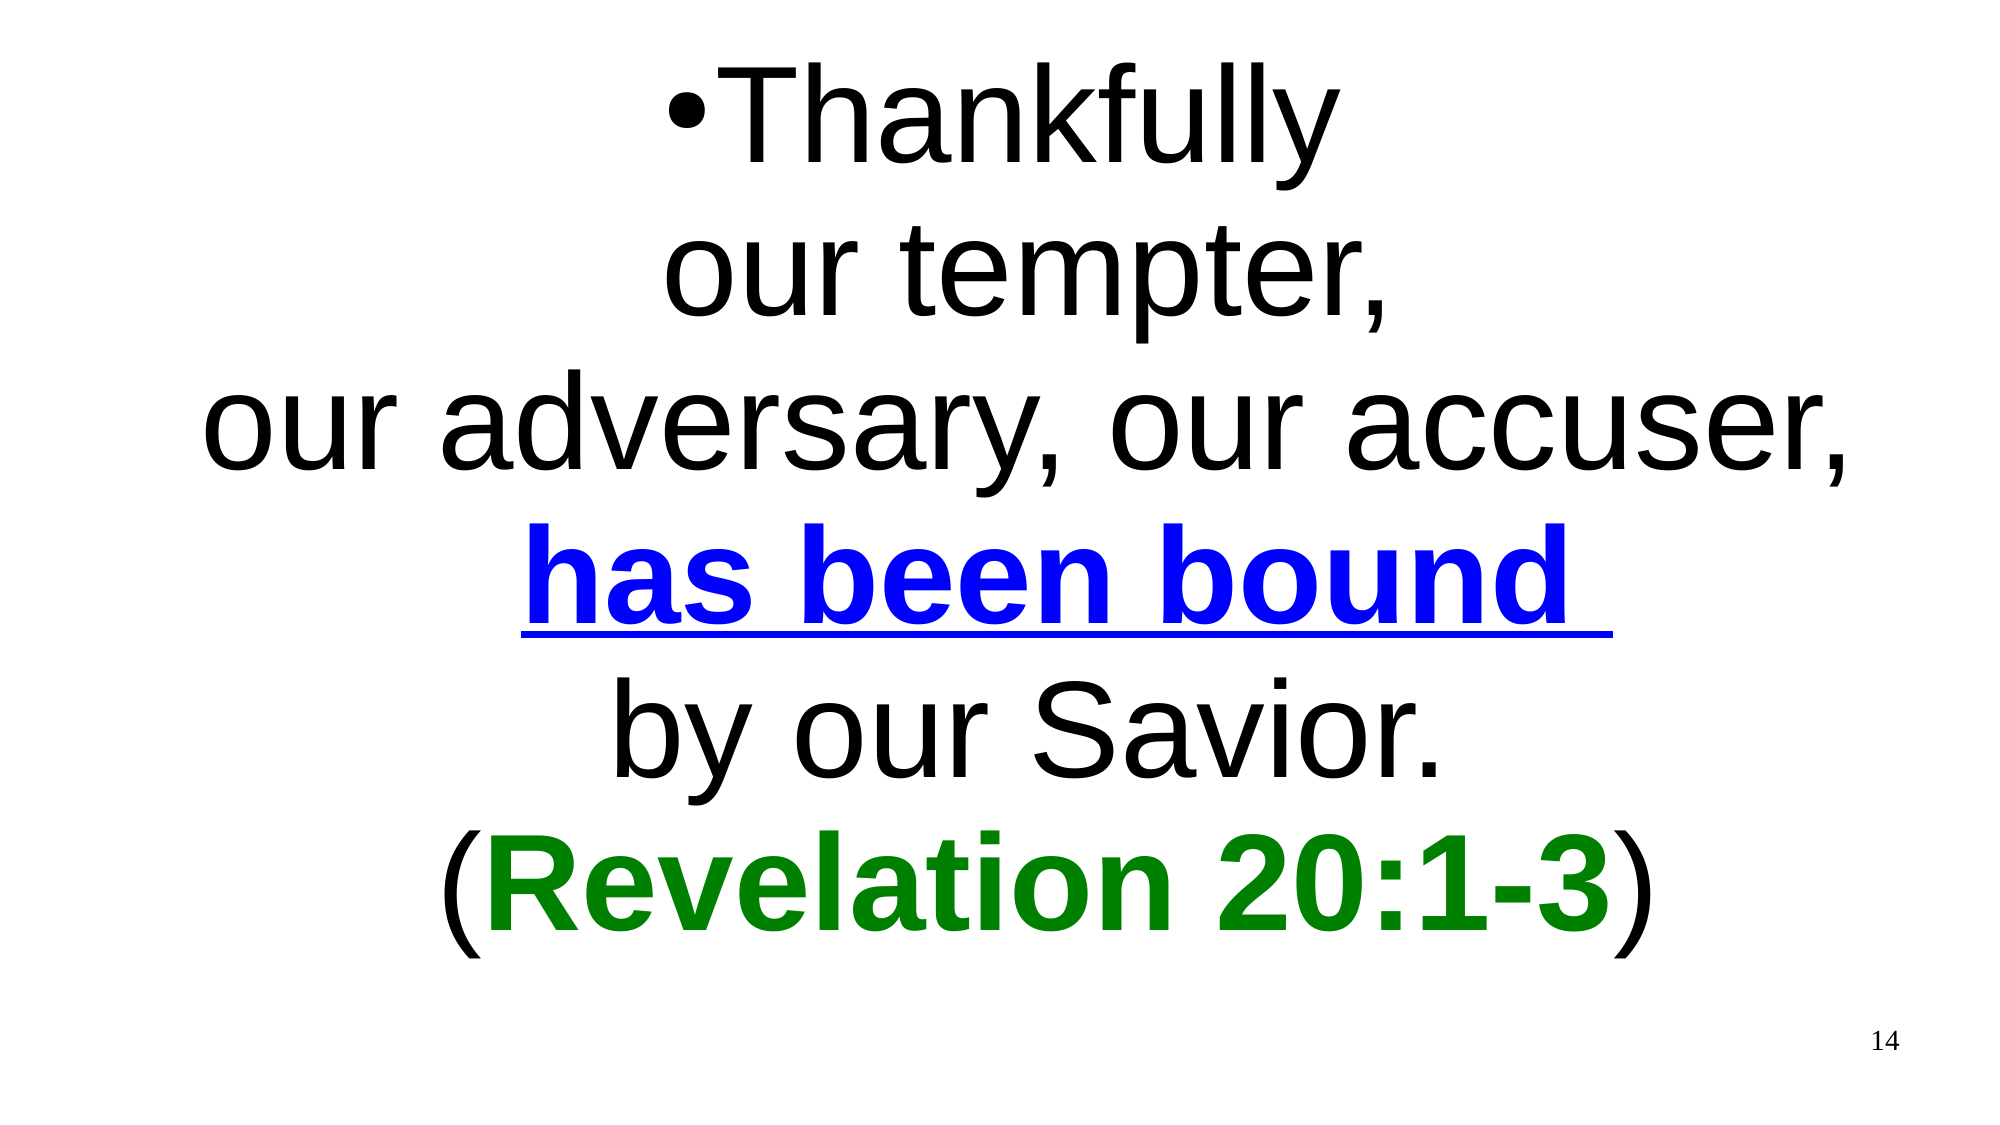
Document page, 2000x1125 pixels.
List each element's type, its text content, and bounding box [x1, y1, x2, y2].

list Thankfully our tempter, our adversary, our accuser, has been bound by our Savior. (Revelation 20:1-3) [37, 37, 1988, 1088]
